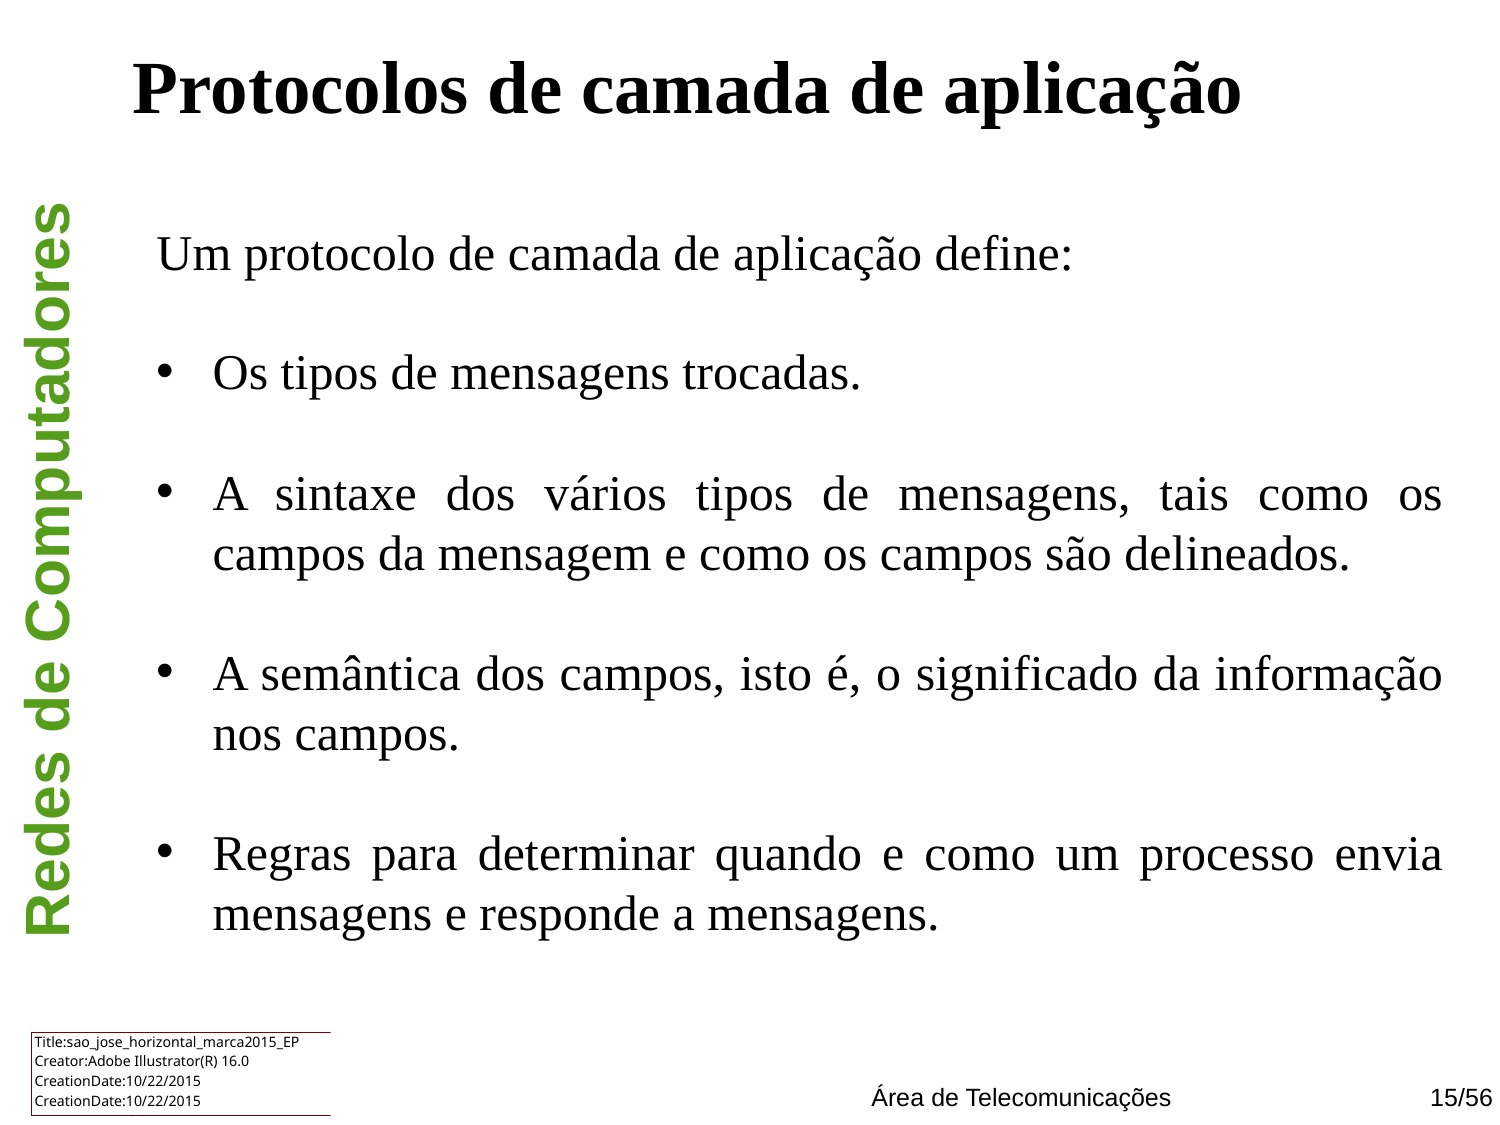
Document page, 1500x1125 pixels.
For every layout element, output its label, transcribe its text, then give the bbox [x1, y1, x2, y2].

text_box Protocolos de camada de aplicação [118, 30, 1453, 315]
text_box Um protocolo de camada de aplicação define: Os tipos de mensagens trocadas. A sintaxe dos vários tipos de mensagens, tais como os campos da mensagem e como os campos são delineados. A semântica dos campos, isto é, o significado da informação nos campos. Regras para determinar quando e como um processo envia mensagens e responde a mensagens. [141, 212, 1459, 1083]
